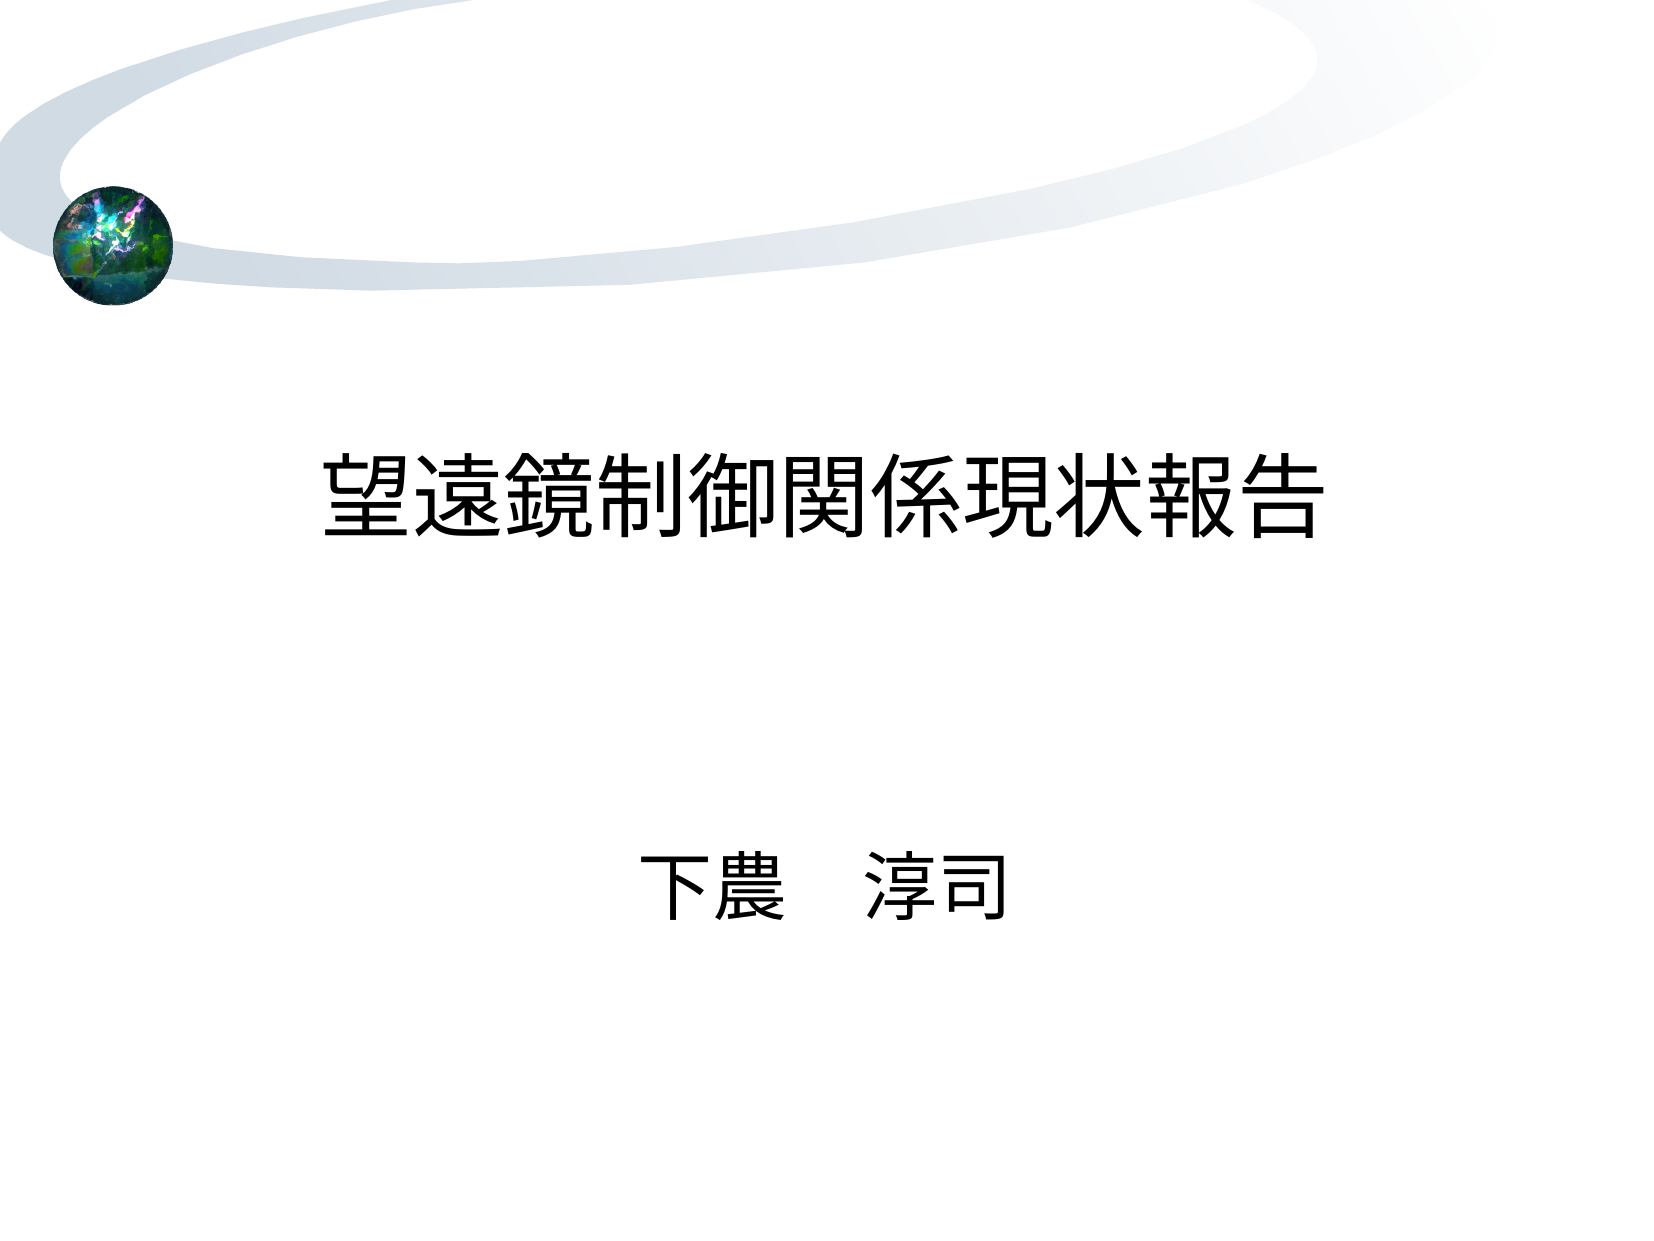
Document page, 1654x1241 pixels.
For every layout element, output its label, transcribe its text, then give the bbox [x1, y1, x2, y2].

picture [43, 175, 182, 314]
text_box 望遠鏡制御関係現状報告 下農 淳司 [232, 416, 1418, 841]
